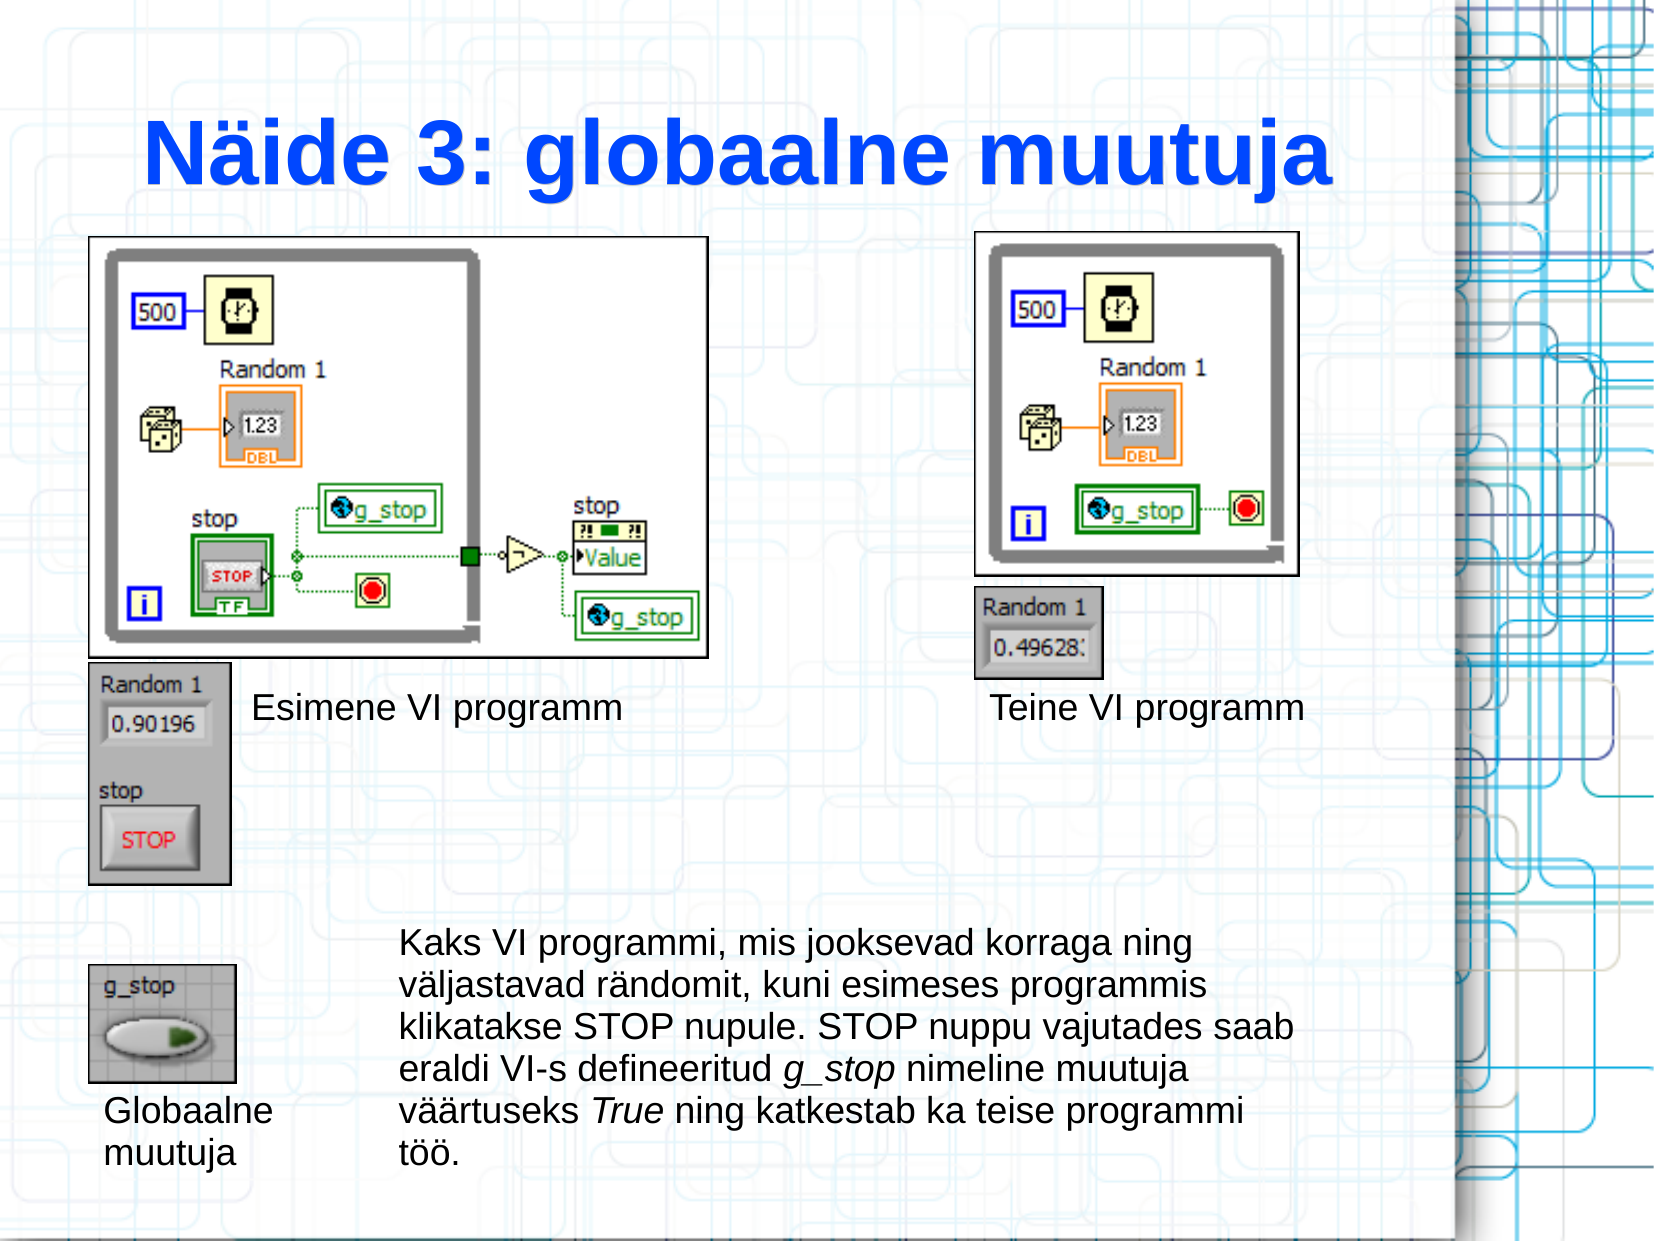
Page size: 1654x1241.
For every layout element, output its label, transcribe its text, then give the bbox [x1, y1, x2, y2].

title Näide 3: globaalne muutuja [59, 56, 1418, 250]
text_box Esimene VI programm [236, 679, 709, 737]
picture [0, 0, 1654, 1241]
text_box Teine VI programm [974, 679, 1447, 737]
text_box Kaks VI programmi, mis jooksevad korraga ning väljastavad rändomit, kuni esimeses programmis klikatakse STOP nupule. STOP nuppu vajutades saab eraldi VI-s defineeritud g_stop nimeline muutuja väärtuseks True ning katkestab ka teise programmi töö. [383, 913, 1329, 1182]
text_box Globaalne muutuja [88, 1082, 325, 1182]
